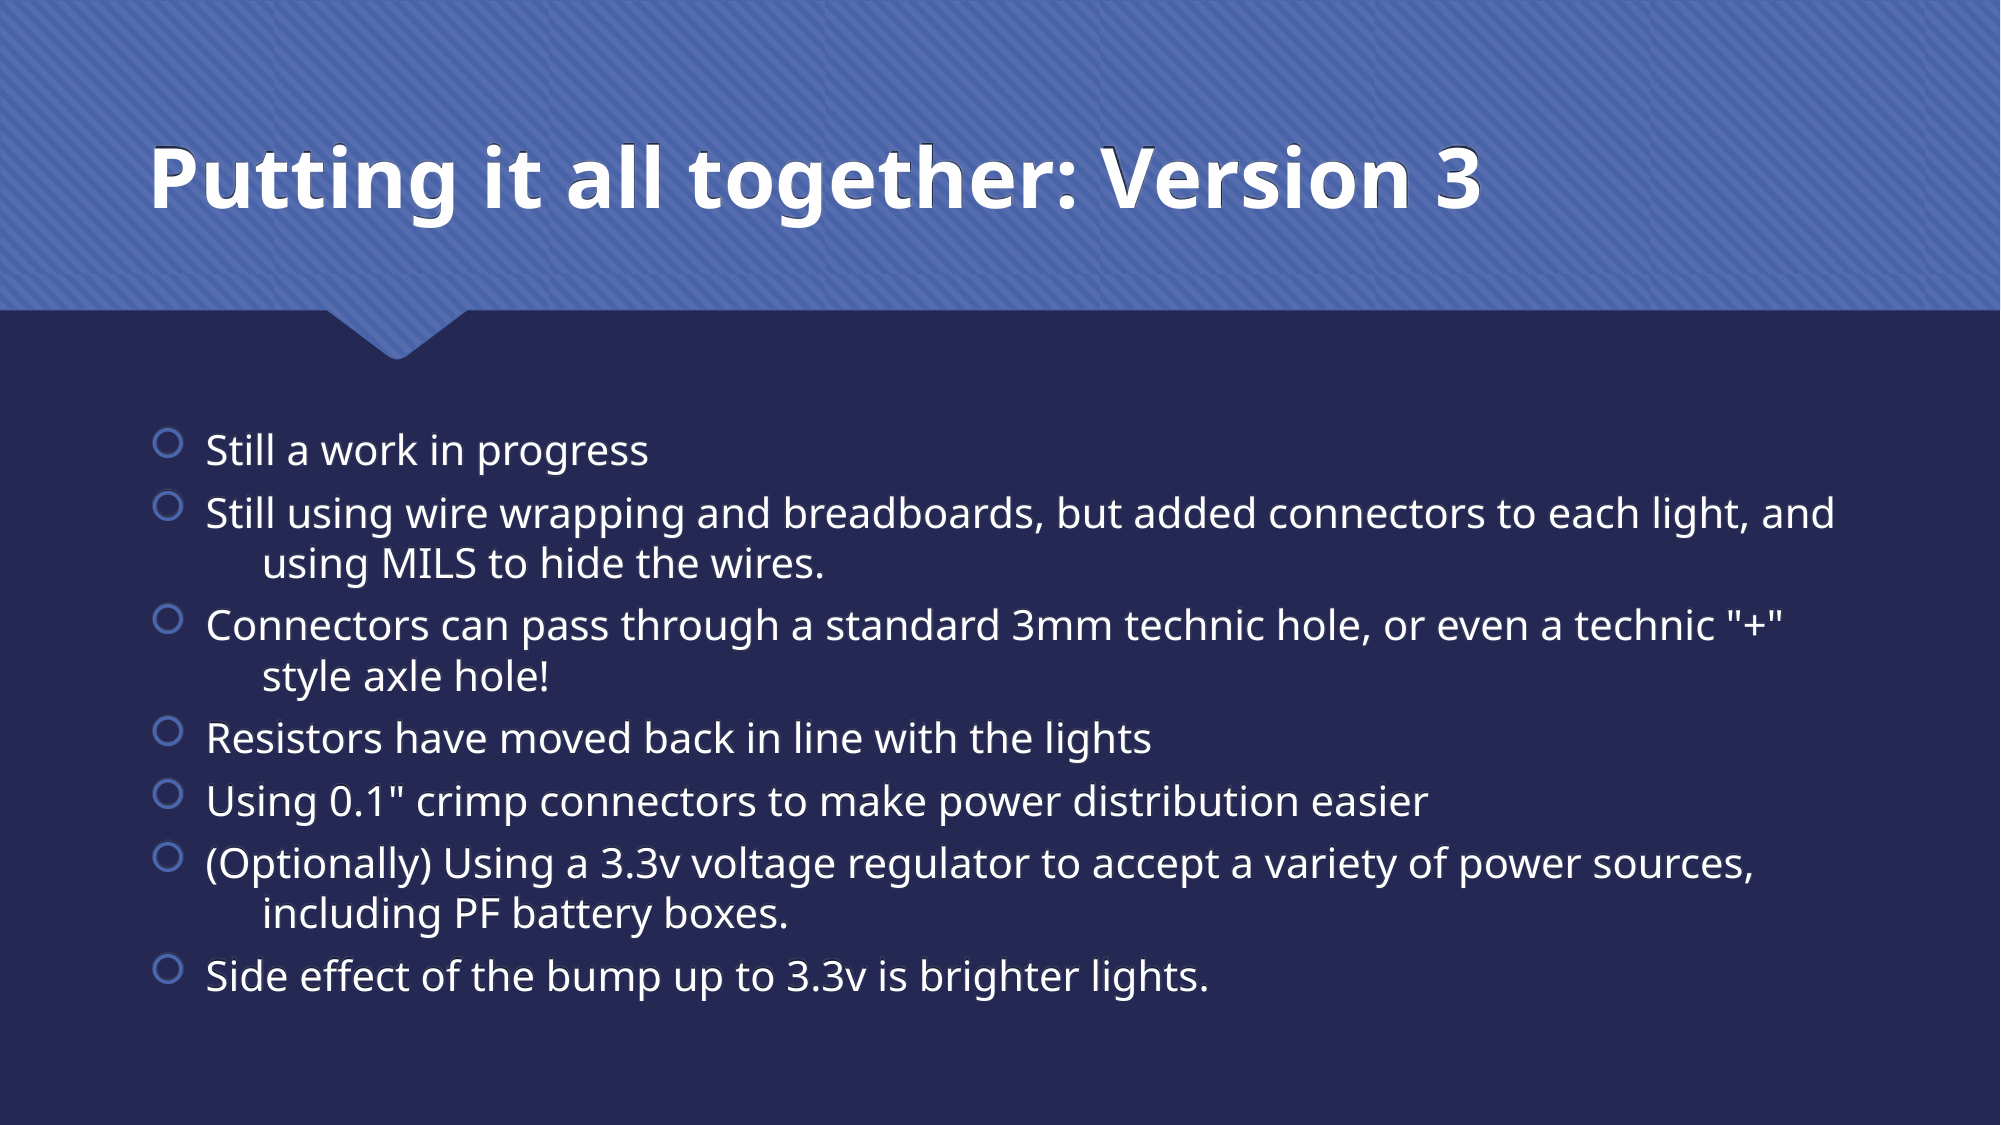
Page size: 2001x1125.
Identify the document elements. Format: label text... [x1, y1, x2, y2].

list Still a work in progress Still using wire wrapping and breadboards, but added connectors to each light, and using MILS to hide the wires. Connectors can pass through a standard 3mm technic hole, or even a technic "+" style axle hole! Resistors have moved back in line with the lights Using 0.1" crimp connectors to make power distribution easier (Optionally) Using a 3.3v voltage regulator to accept a variety of power sources, including PF battery boxes. Side effect of the bump up to 3.3v is brighter lights. [134, 364, 1866, 1060]
title Putting it all together: Version 3 [132, 73, 1868, 233]
